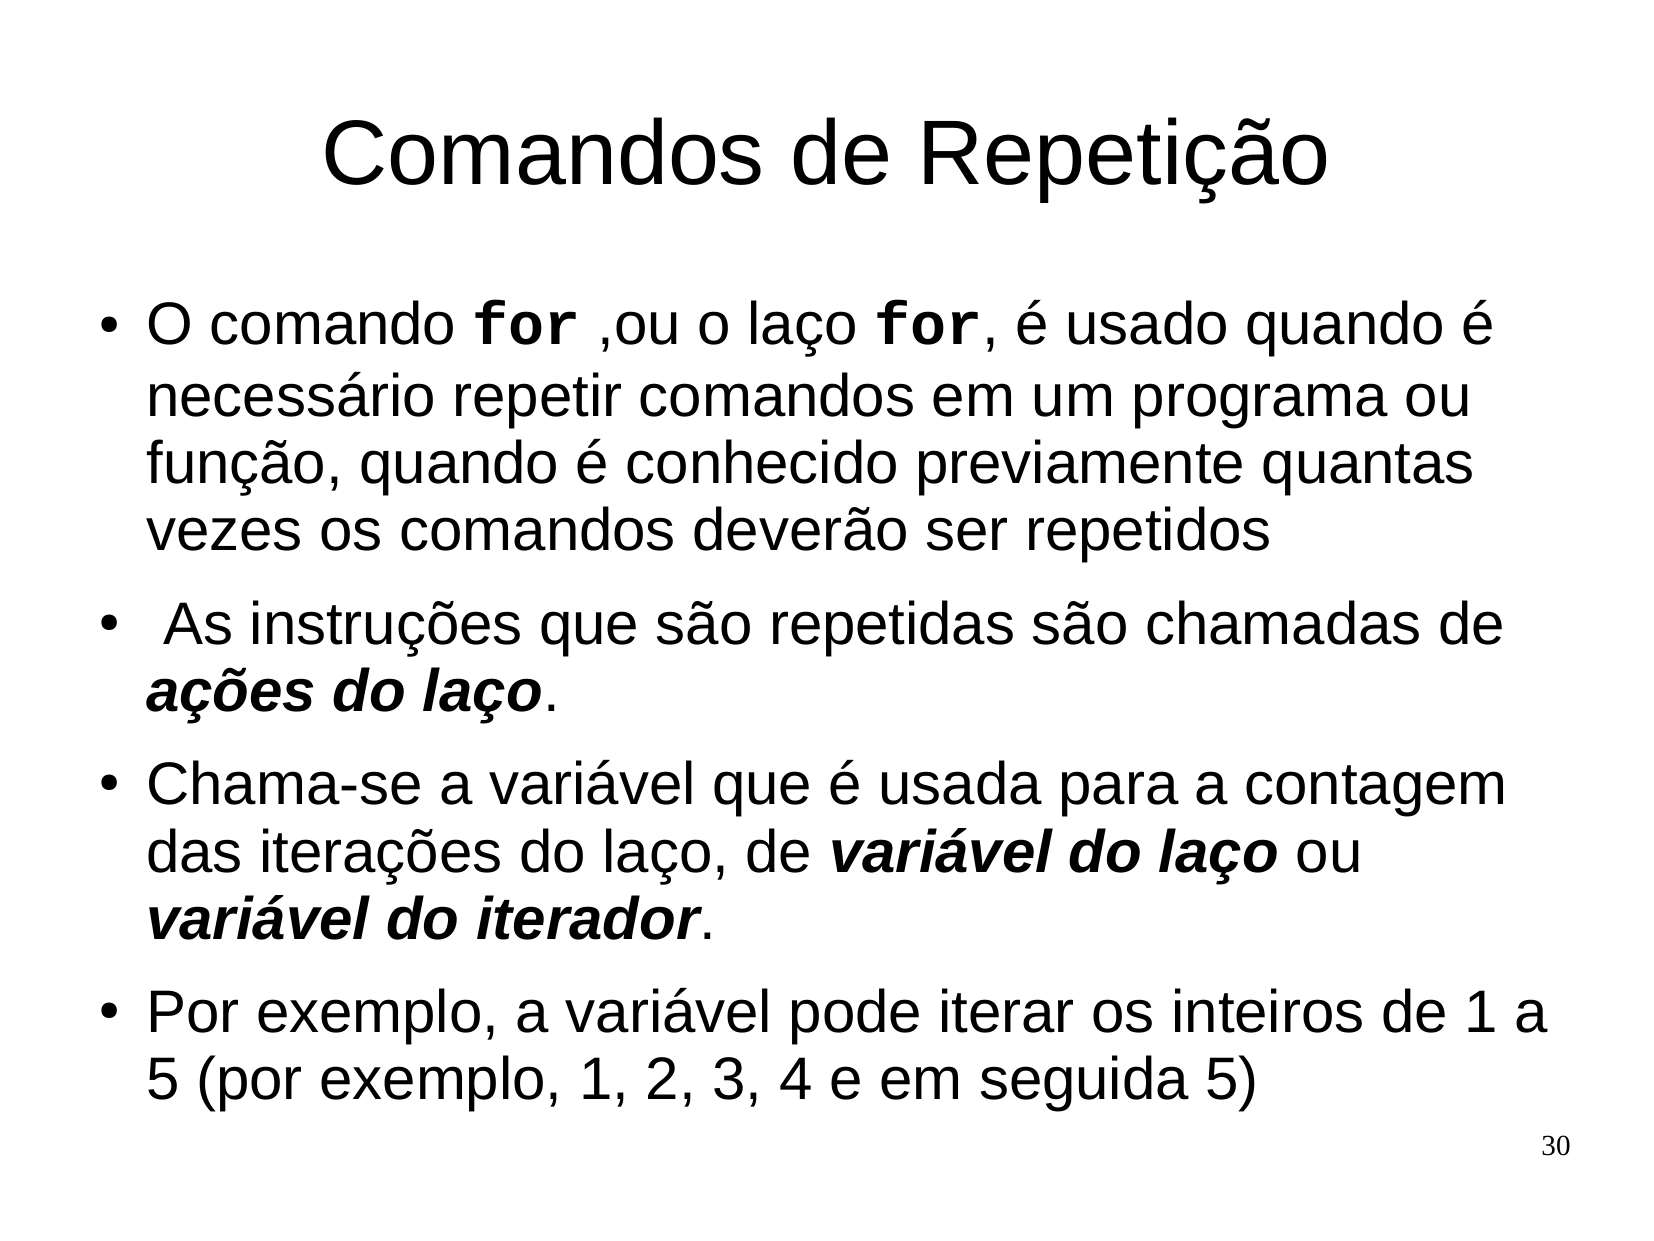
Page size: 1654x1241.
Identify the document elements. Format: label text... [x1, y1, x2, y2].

title Comandos de Repetição [82, 49, 1571, 257]
list O comando for ,ou o laço for, é usado quando é necessário repetir comandos em um programa ou função, quando é conhecido previamente quantas vezes os comandos deverão ser repetidos As instruções que são repetidas são chamadas de ações do laço. Chama-se a variável que é usada para a contagem das iterações do laço, de variável do laço ou variável do iterador. Por exemplo, a variável pode iterar os inteiros de 1 a 5 (por exemplo, 1, 2, 3, 4 e em seguida 5) [82, 290, 1571, 1123]
